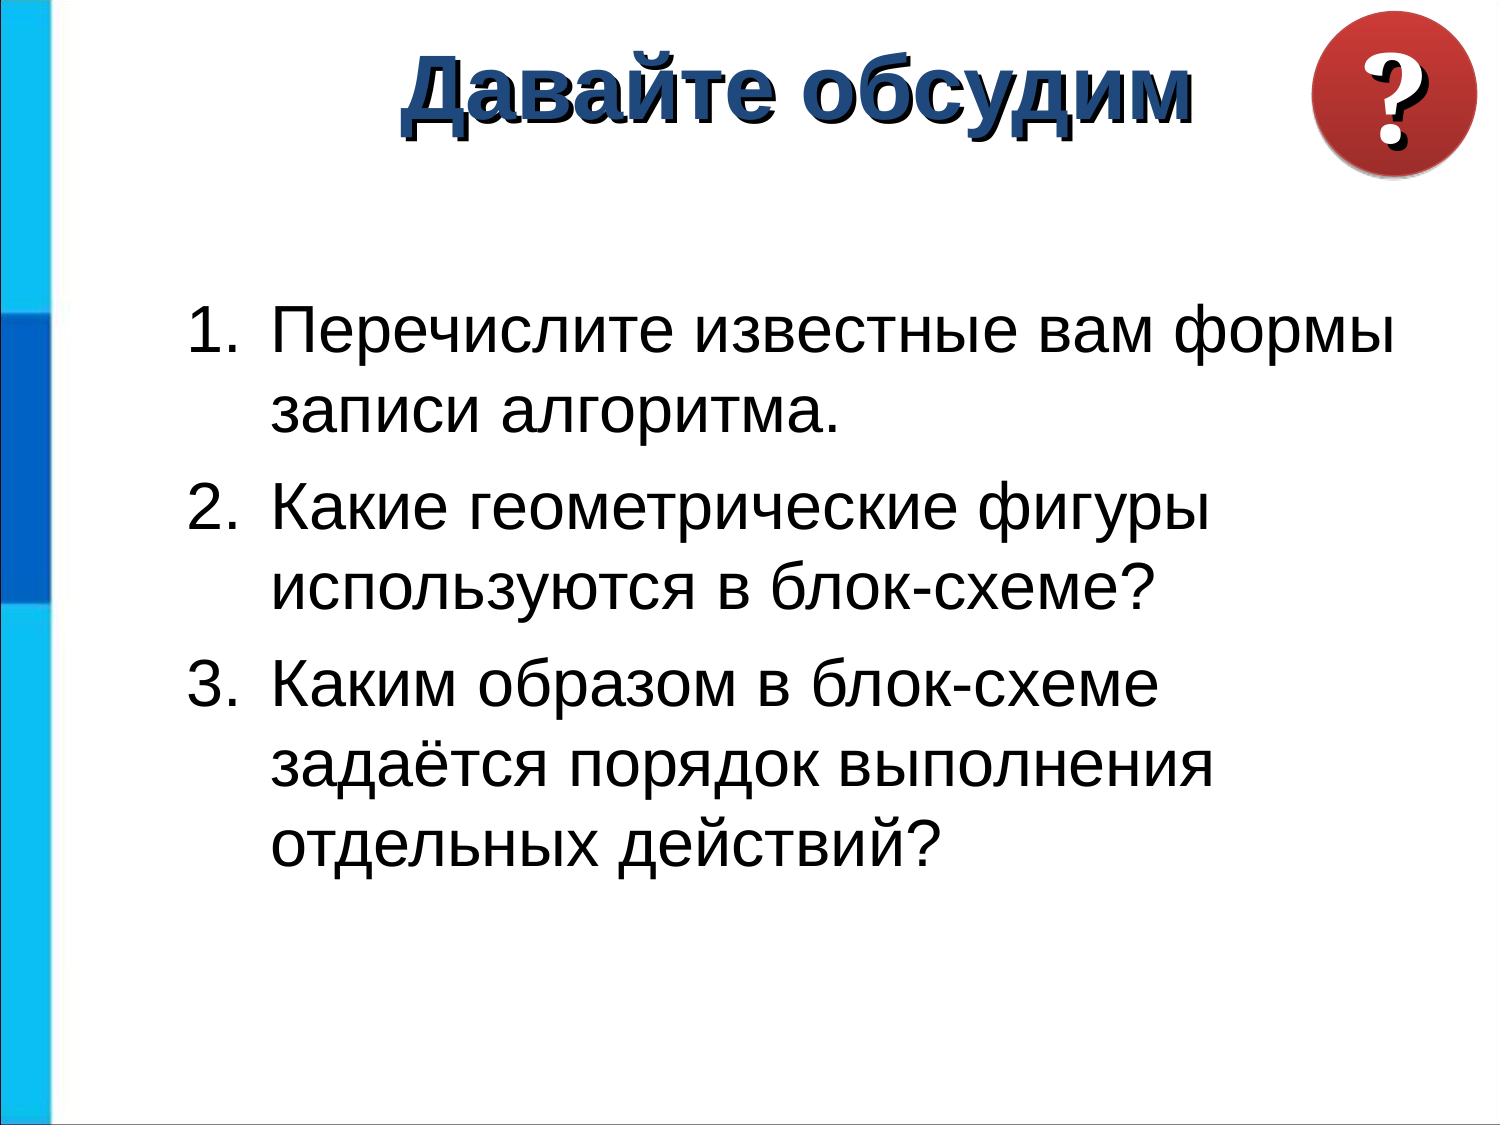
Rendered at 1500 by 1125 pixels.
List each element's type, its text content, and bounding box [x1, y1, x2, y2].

list Перечислите известные вам формы записи алгоритма. Какие геометрические фигуры используются в блок-схеме? Каким образом в блок-схеме задаётся порядок выполнения отдельных действий? [171, 278, 1425, 903]
title Давайте обсудим [171, 30, 1341, 135]
picture [0, 0, 1500, 1125]
text_box ? [1312, 11, 1477, 176]
